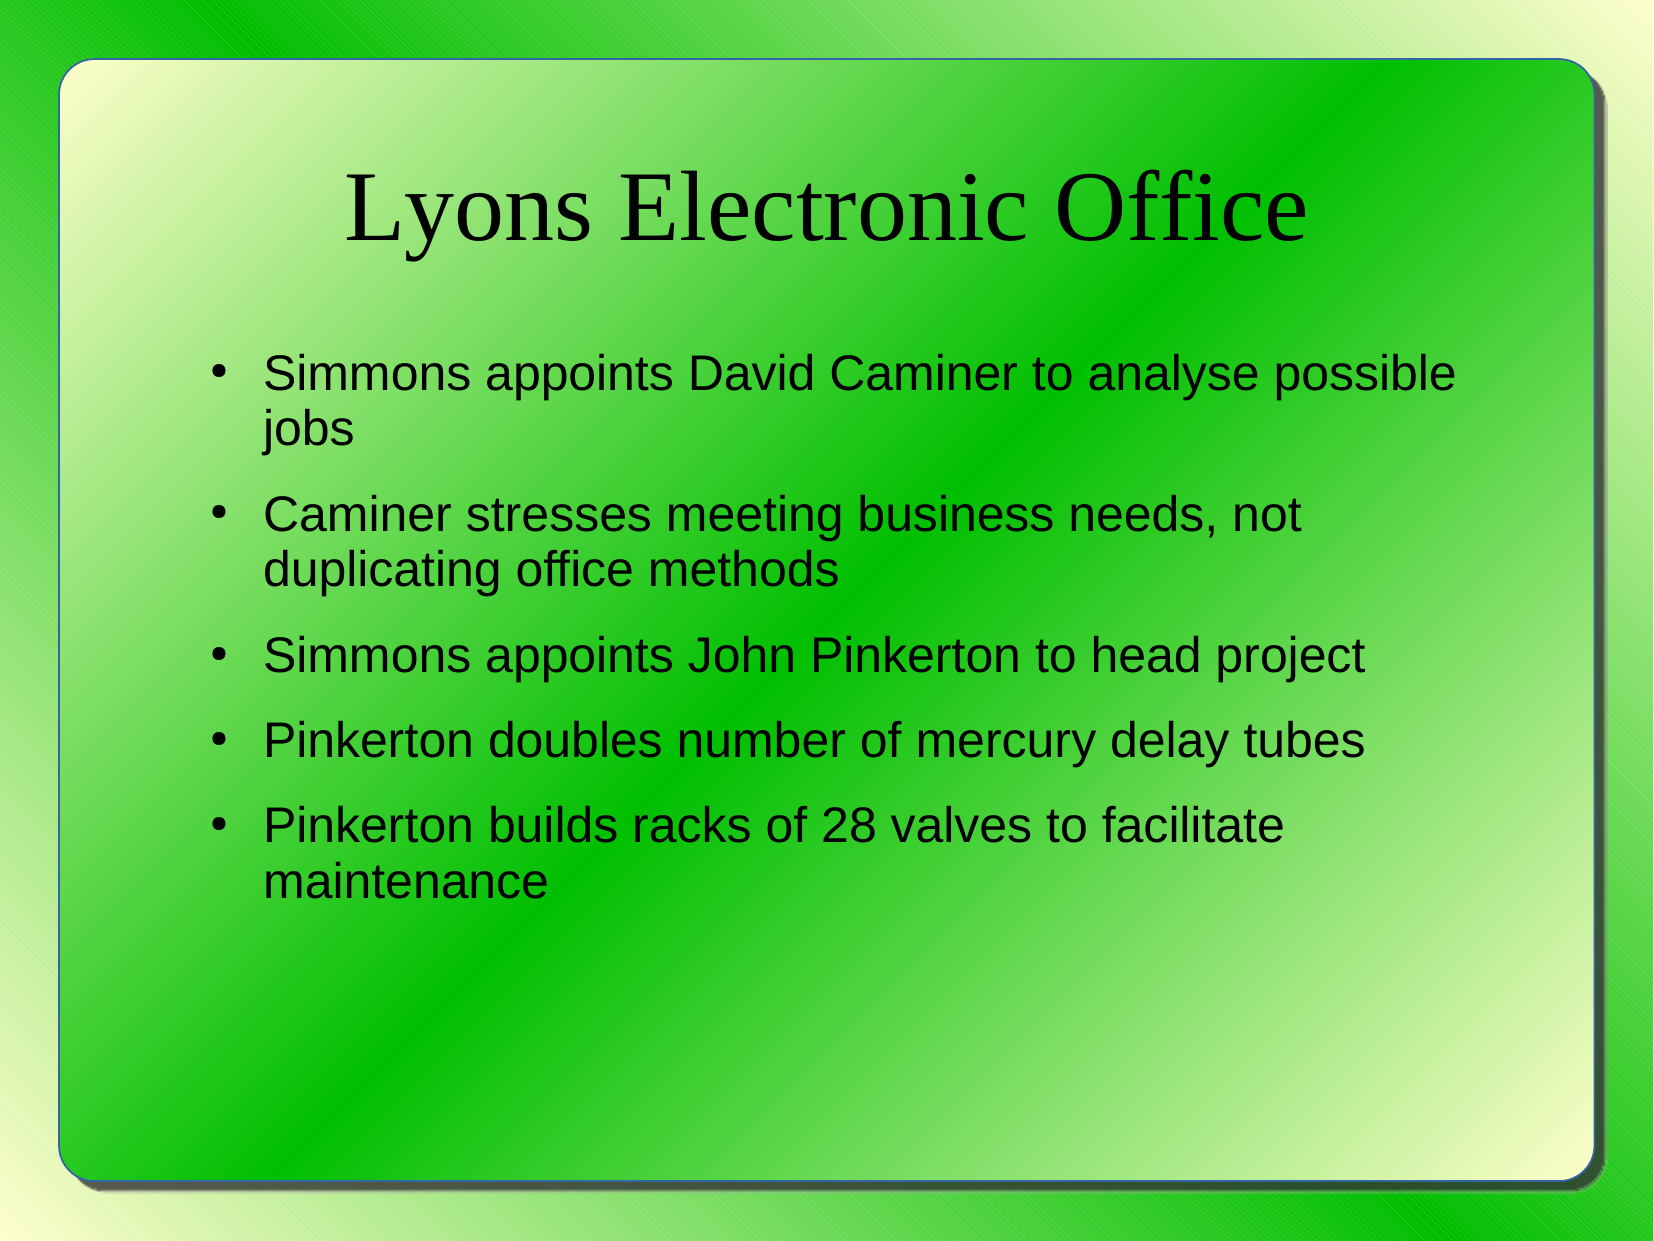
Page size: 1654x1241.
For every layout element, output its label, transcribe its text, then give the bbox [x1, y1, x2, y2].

list Simmons appoints David Caminer to analyse possible jobs Caminer stresses meeting business needs, not duplicating office methods Simmons appoints John Pinkerton to head project Pinkerton doubles number of mercury delay tubes Pinkerton builds racks of 28 valves to facilitate maintenance [121, 344, 1534, 1127]
title Lyons Electronic Office [121, 102, 1534, 310]
